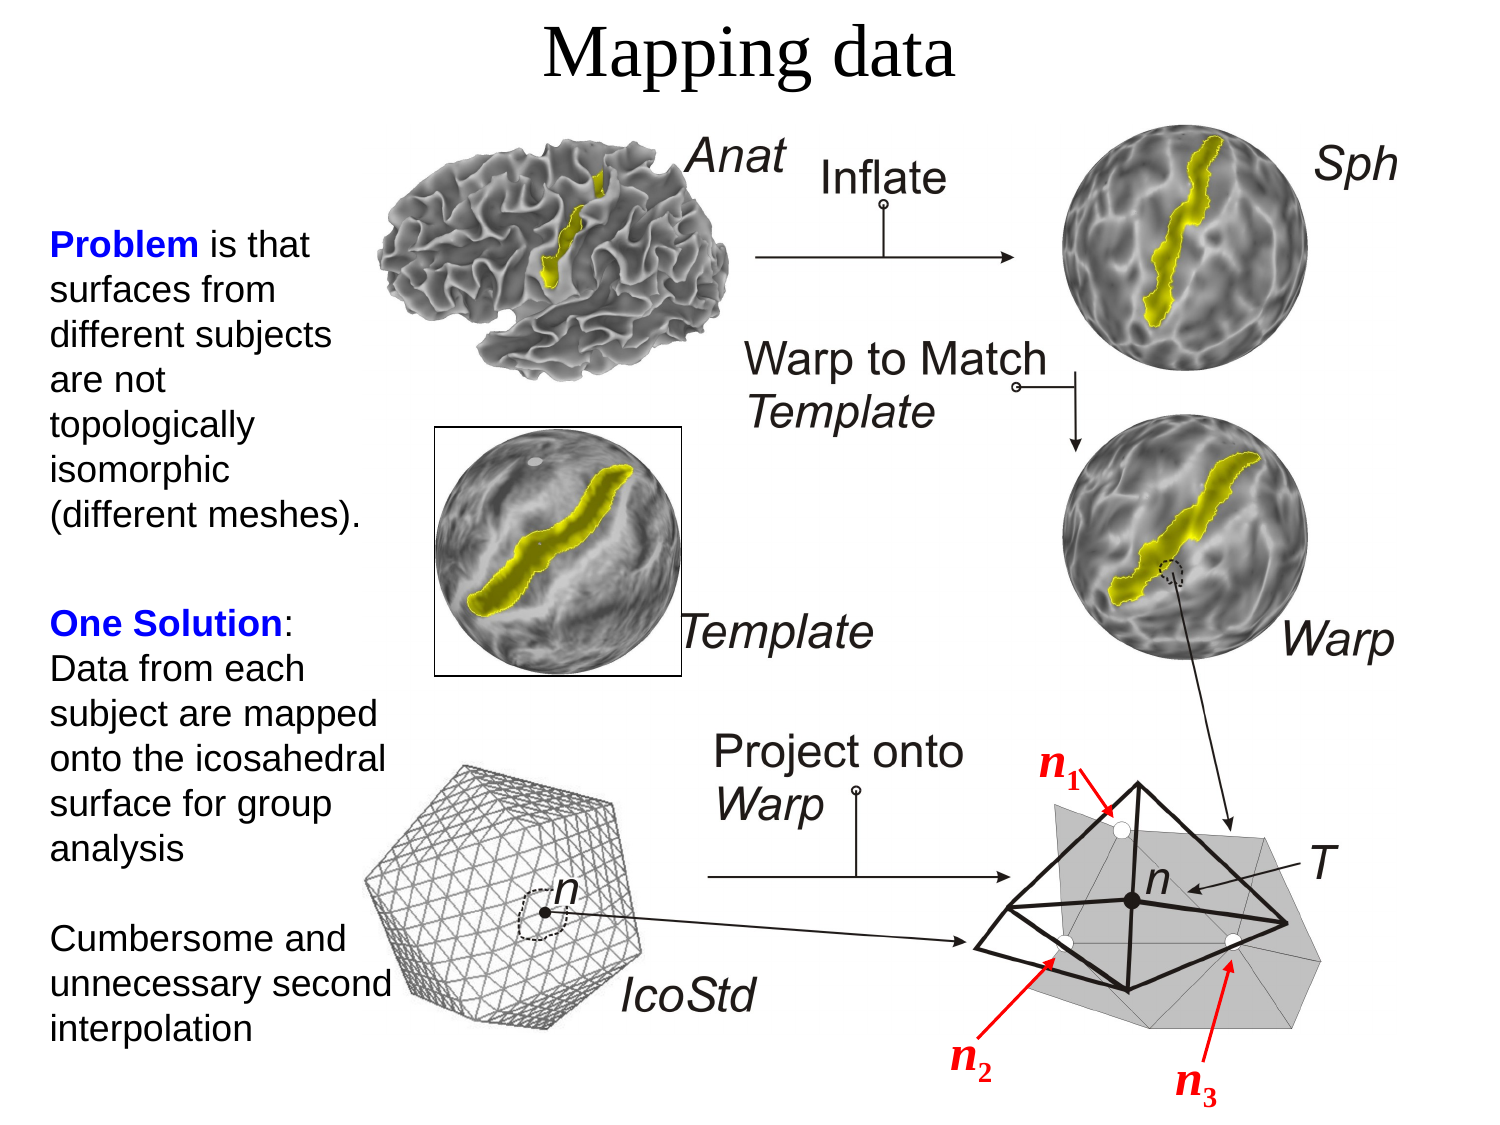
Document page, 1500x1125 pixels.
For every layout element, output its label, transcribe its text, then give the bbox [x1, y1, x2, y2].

title Mapping data [75, 0, 1426, 99]
text_box n3 [1160, 1037, 1233, 1122]
text_box n2 [935, 1012, 1008, 1097]
picture [362, 124, 1397, 1035]
text_box n1 [1023, 720, 1096, 804]
text_box One Solution: Data from each subject are mapped onto the icosahedral surface for group analysis Cumbersome and unnecessary second interpolation [34, 591, 413, 1058]
text_box Problem is that surfaces from different subjects are not topologically isomorphic (different meshes). [34, 211, 398, 543]
